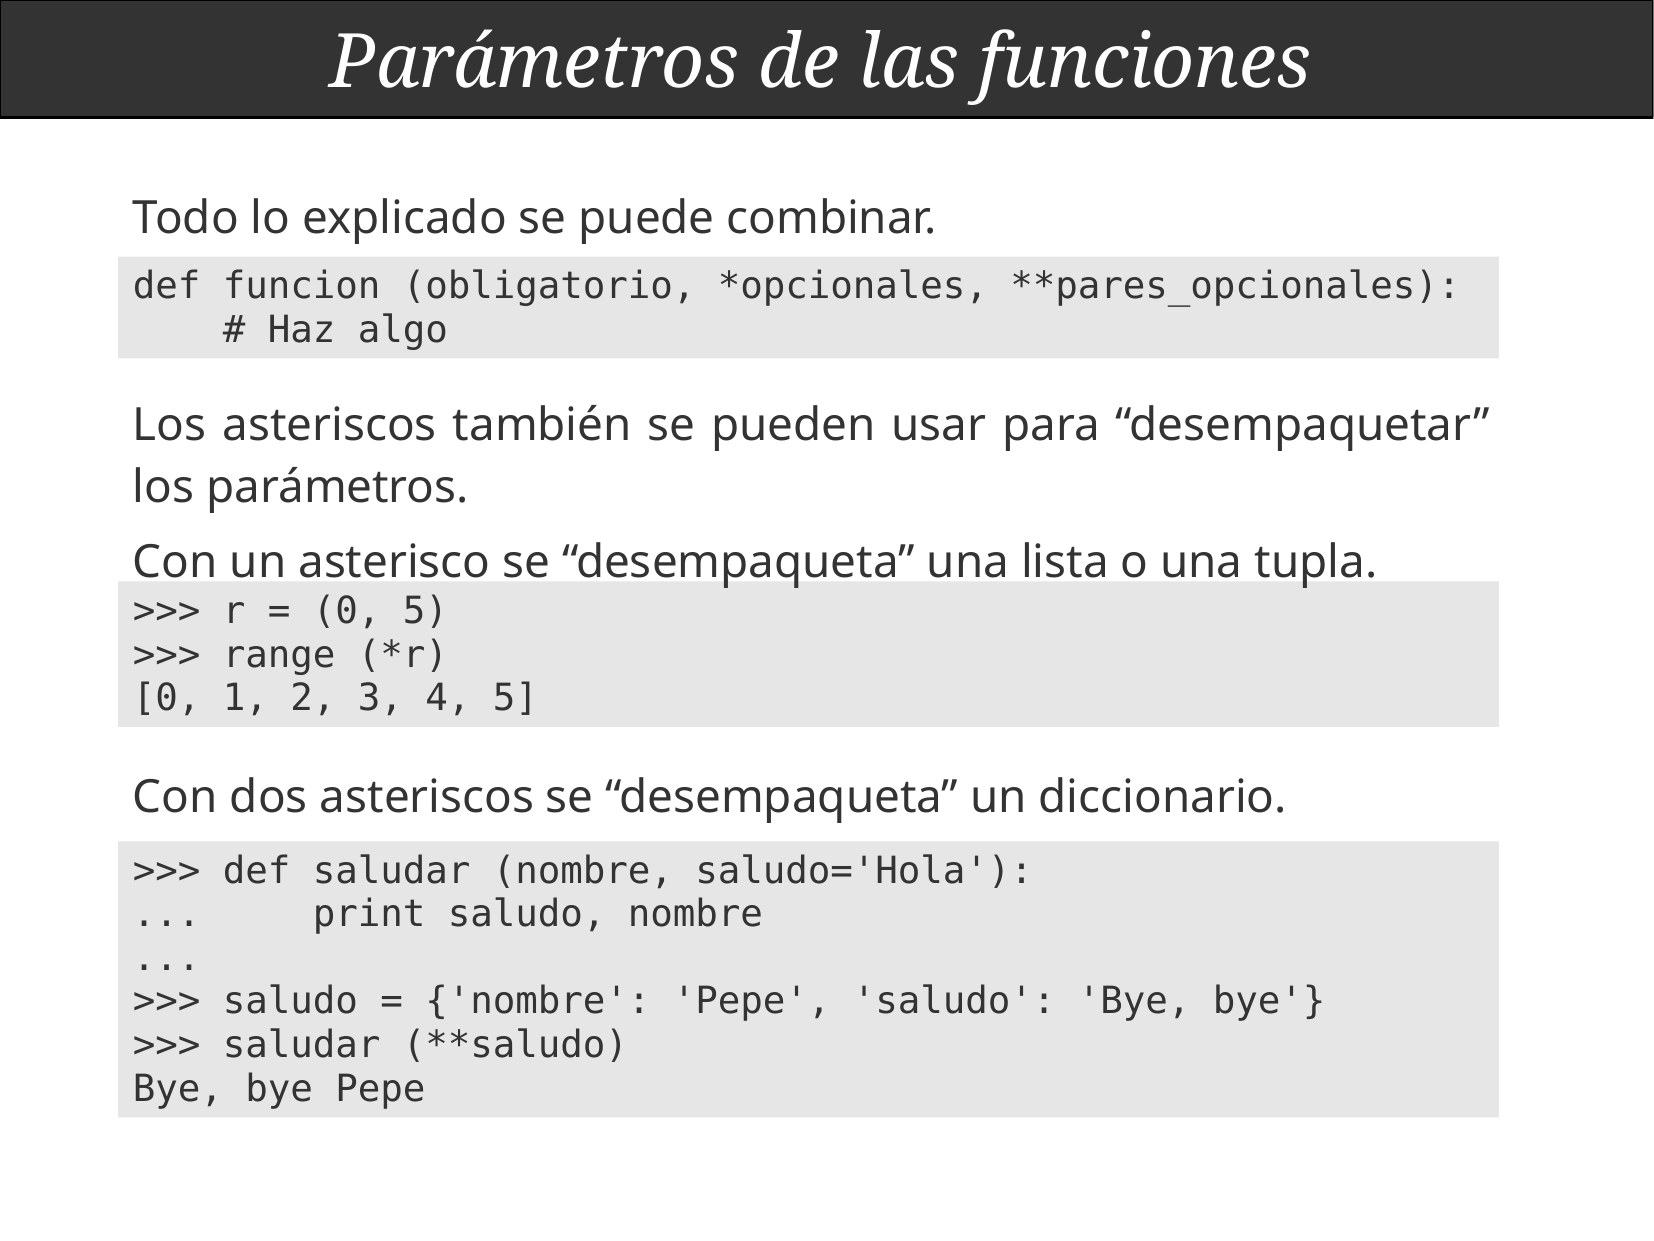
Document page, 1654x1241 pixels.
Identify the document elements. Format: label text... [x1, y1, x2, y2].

text_box Parámetros de las funciones [0, 0, 1654, 101]
text_box def funcion (obligatorio, *opcionales, **pares_opcionales): # Haz algo [118, 256, 1499, 359]
text_box Todo lo explicado se puede combinar. [118, 177, 1506, 246]
text_box >>> r = (0, 5) >>> range (*r) [0, 1, 2, 3, 4, 5] [118, 581, 1499, 727]
text_box >>> def saludar (nombre, saludo='Hola'): ... print saludo, nombre ... >>> saludo = {'nombre': 'Pepe', 'saludo': 'Bye, bye'} >>> saludar (**saludo) Bye, bye Pepe [118, 841, 1499, 1118]
text_box Con dos asteriscos se “desempaqueta” un diccionario. [118, 755, 1506, 825]
text_box Los asteriscos también se pueden usar para “desempaquetar” los parámetros. Con un asterisco se “desempaqueta” una lista o una tupla. [118, 383, 1506, 571]
